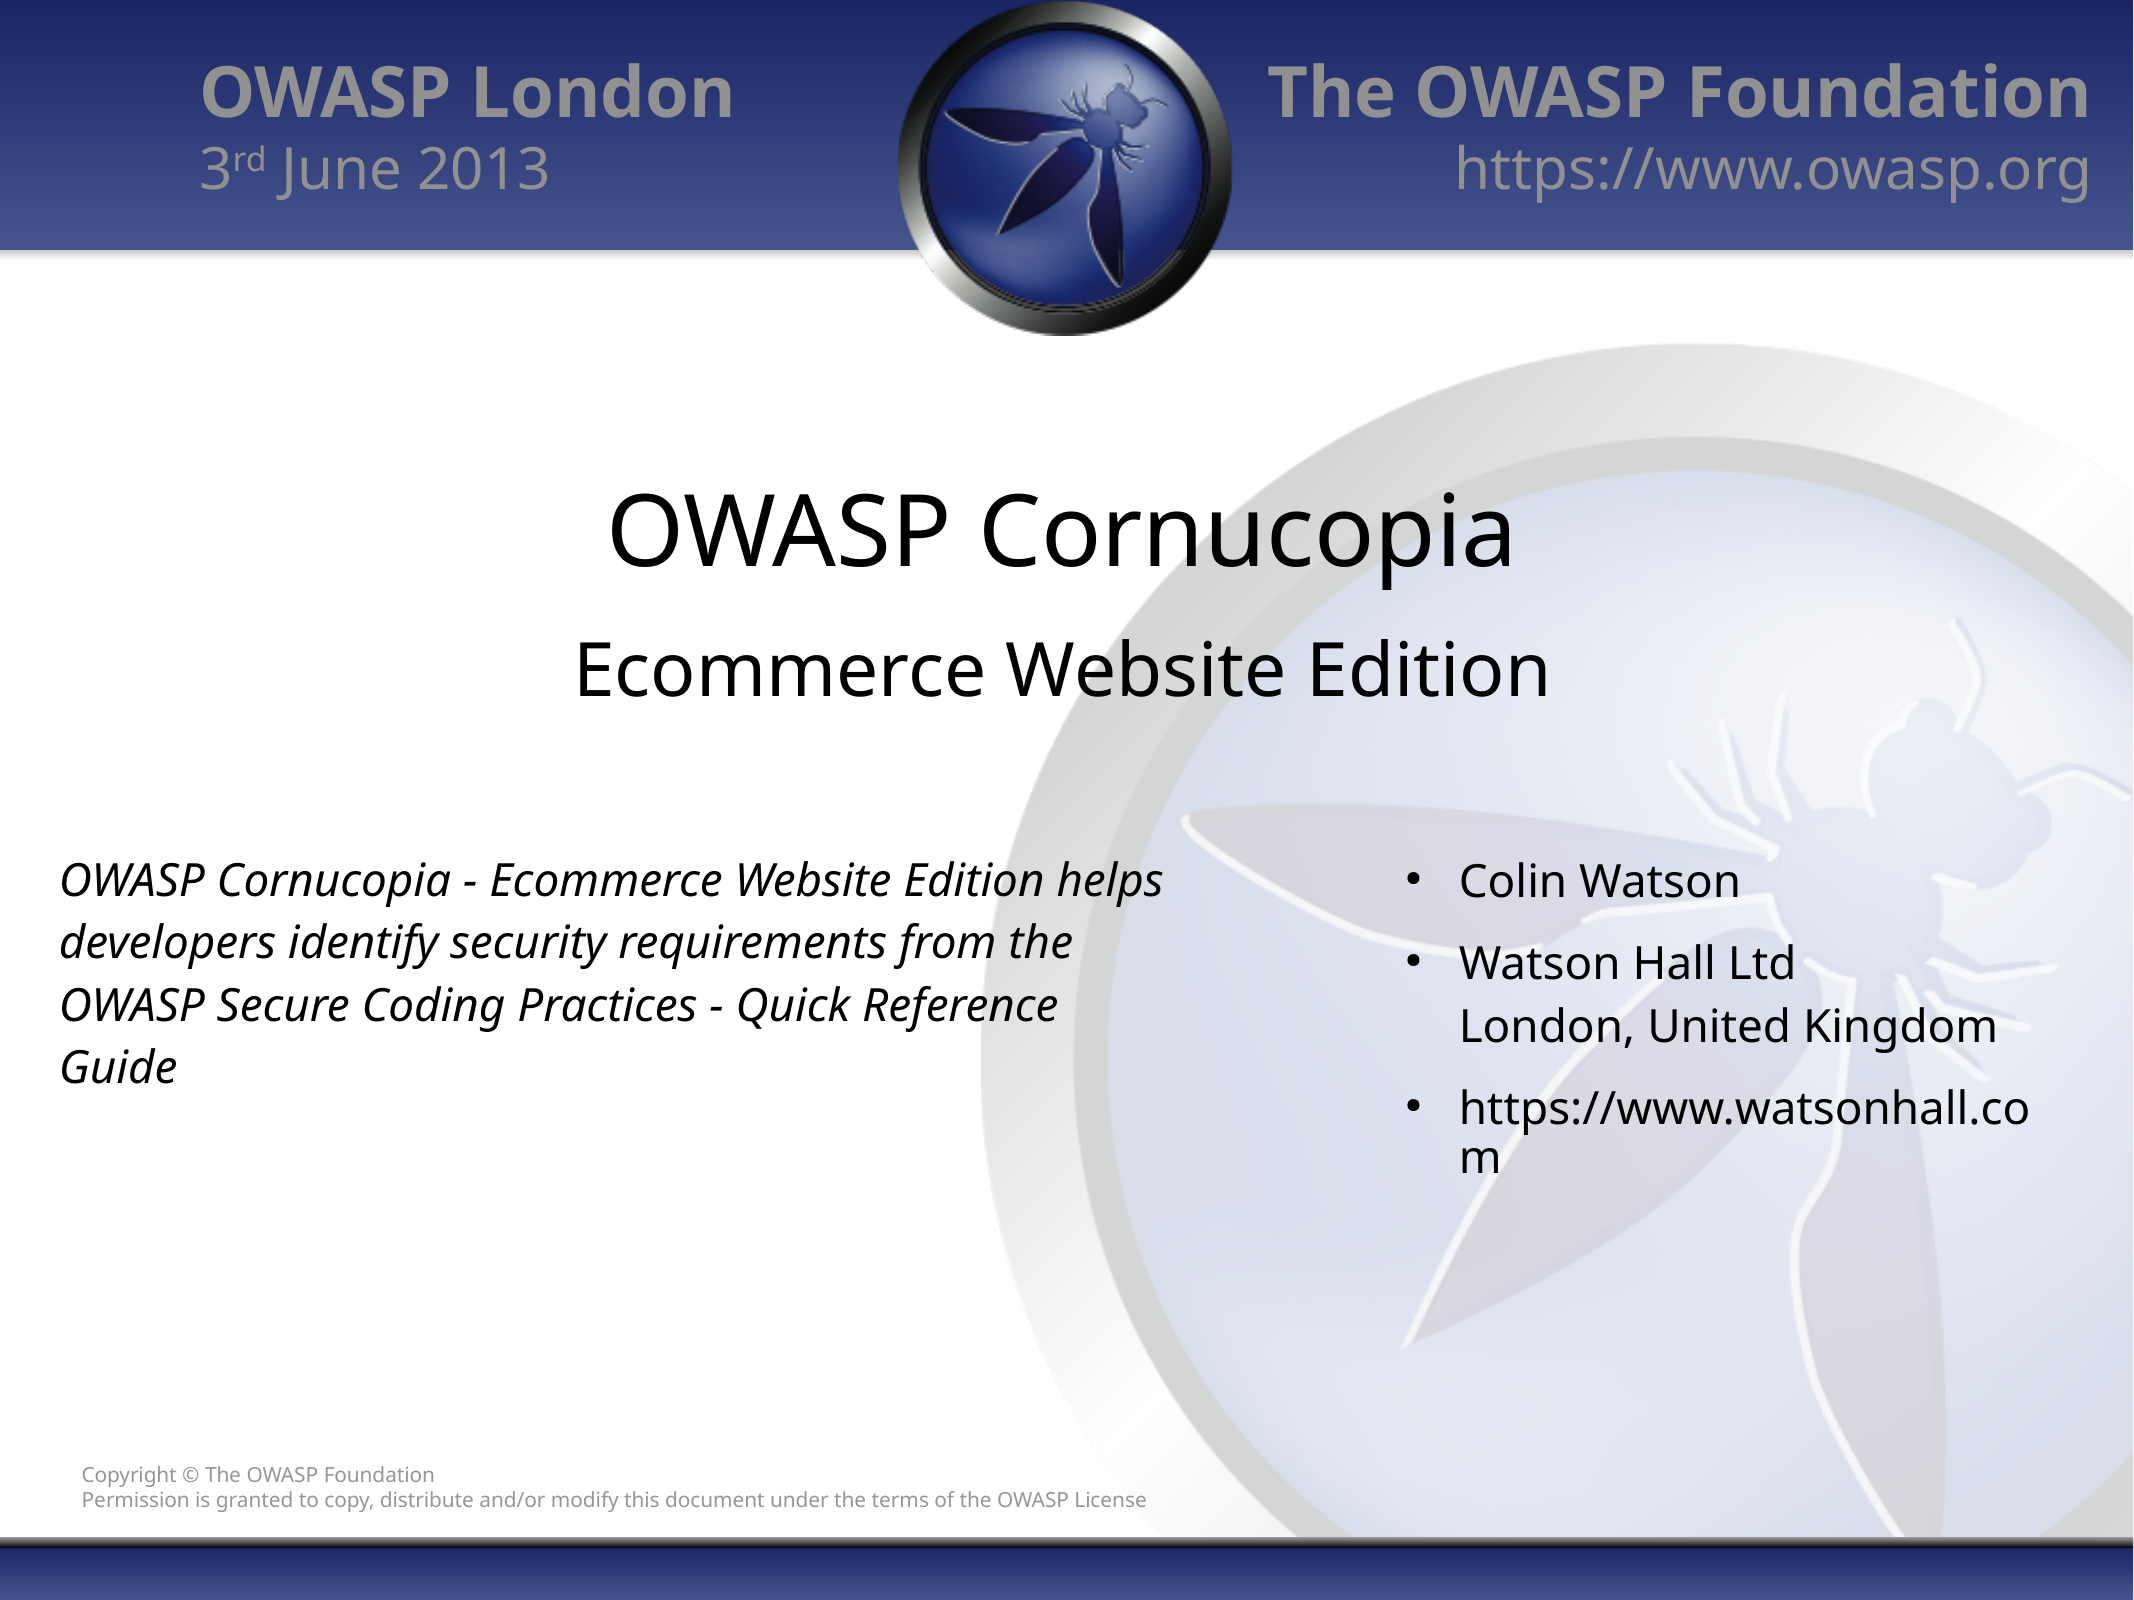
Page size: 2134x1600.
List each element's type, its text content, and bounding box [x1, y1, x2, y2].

title OWASP Cornucopia Ecommerce Website Edition [58, 460, 2067, 690]
picture [981, 339, 2134, 1600]
list OWASP Cornucopia - Ecommerce Website Edition helps developers identify security requirements from the OWASP Secure Coding Practices - Quick Reference Guide [58, 847, 1182, 1447]
picture [898, 0, 1234, 336]
list Colin Watson Watson Hall Ltd London, United Kingdom https://www.watsonhall.com [1269, 848, 2068, 1406]
